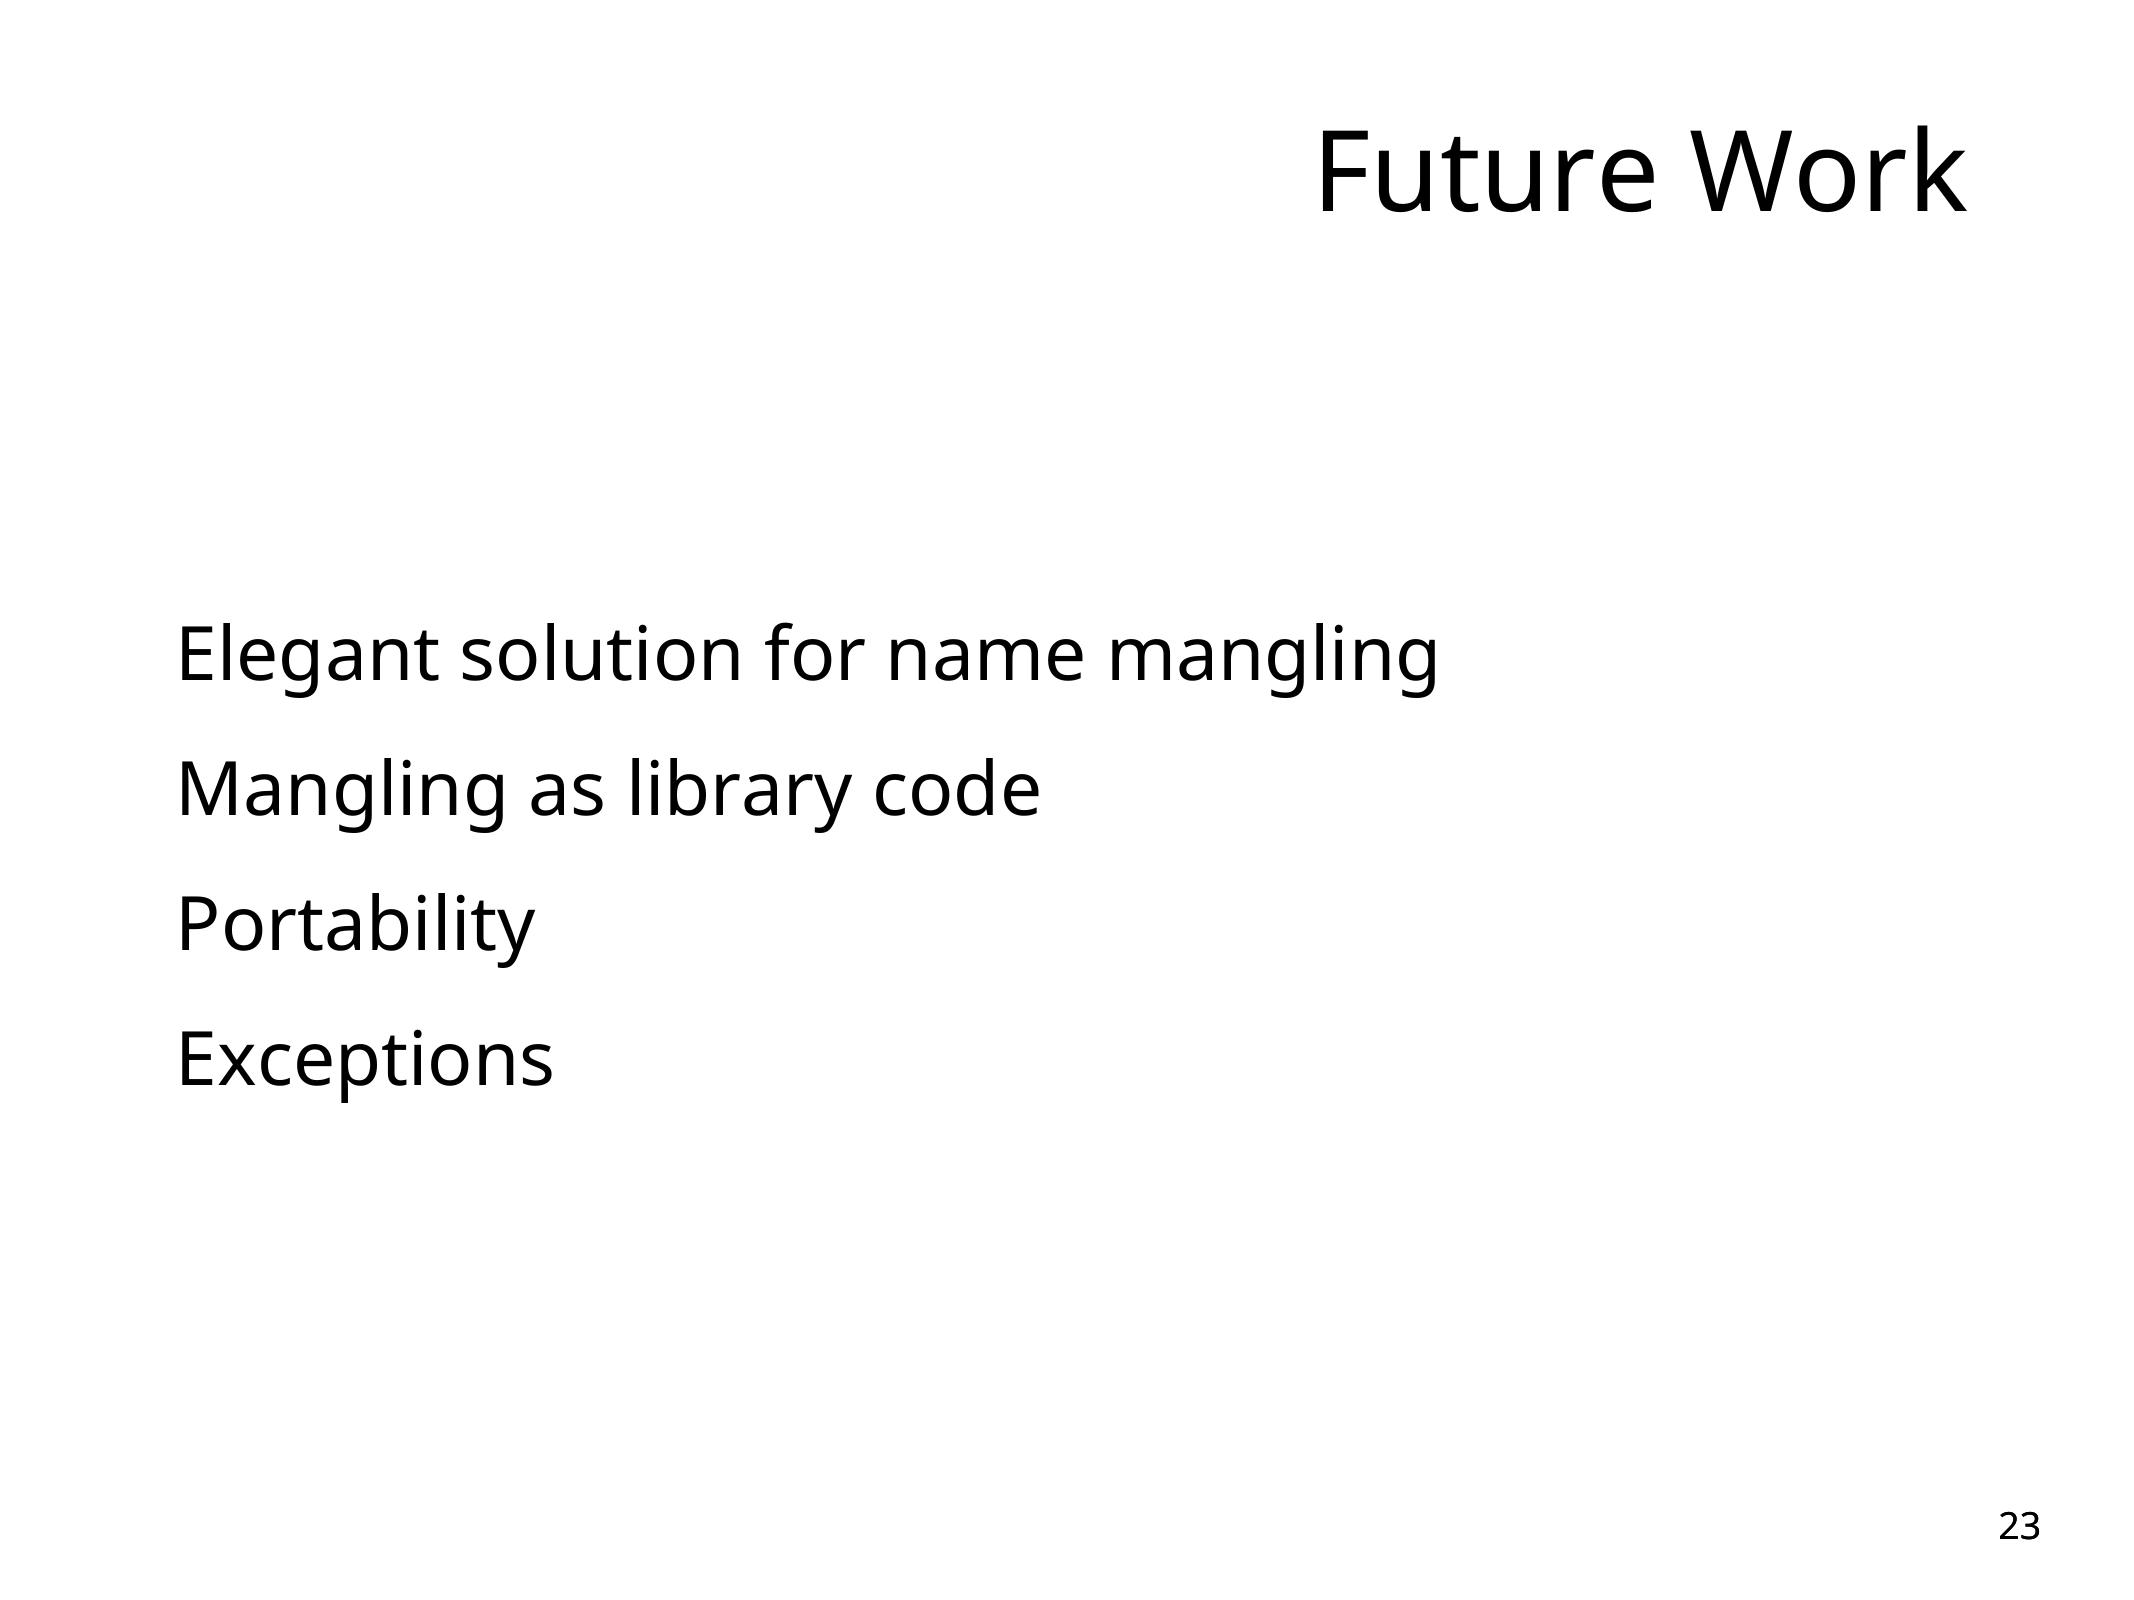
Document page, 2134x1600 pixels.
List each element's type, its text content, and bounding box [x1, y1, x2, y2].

title Future Work [156, 72, 1978, 261]
list Elegant solution for name mangling Mangling as library code Portability Exceptions [94, 332, 2039, 1509]
text_box <number> [1985, 1493, 2055, 1557]
